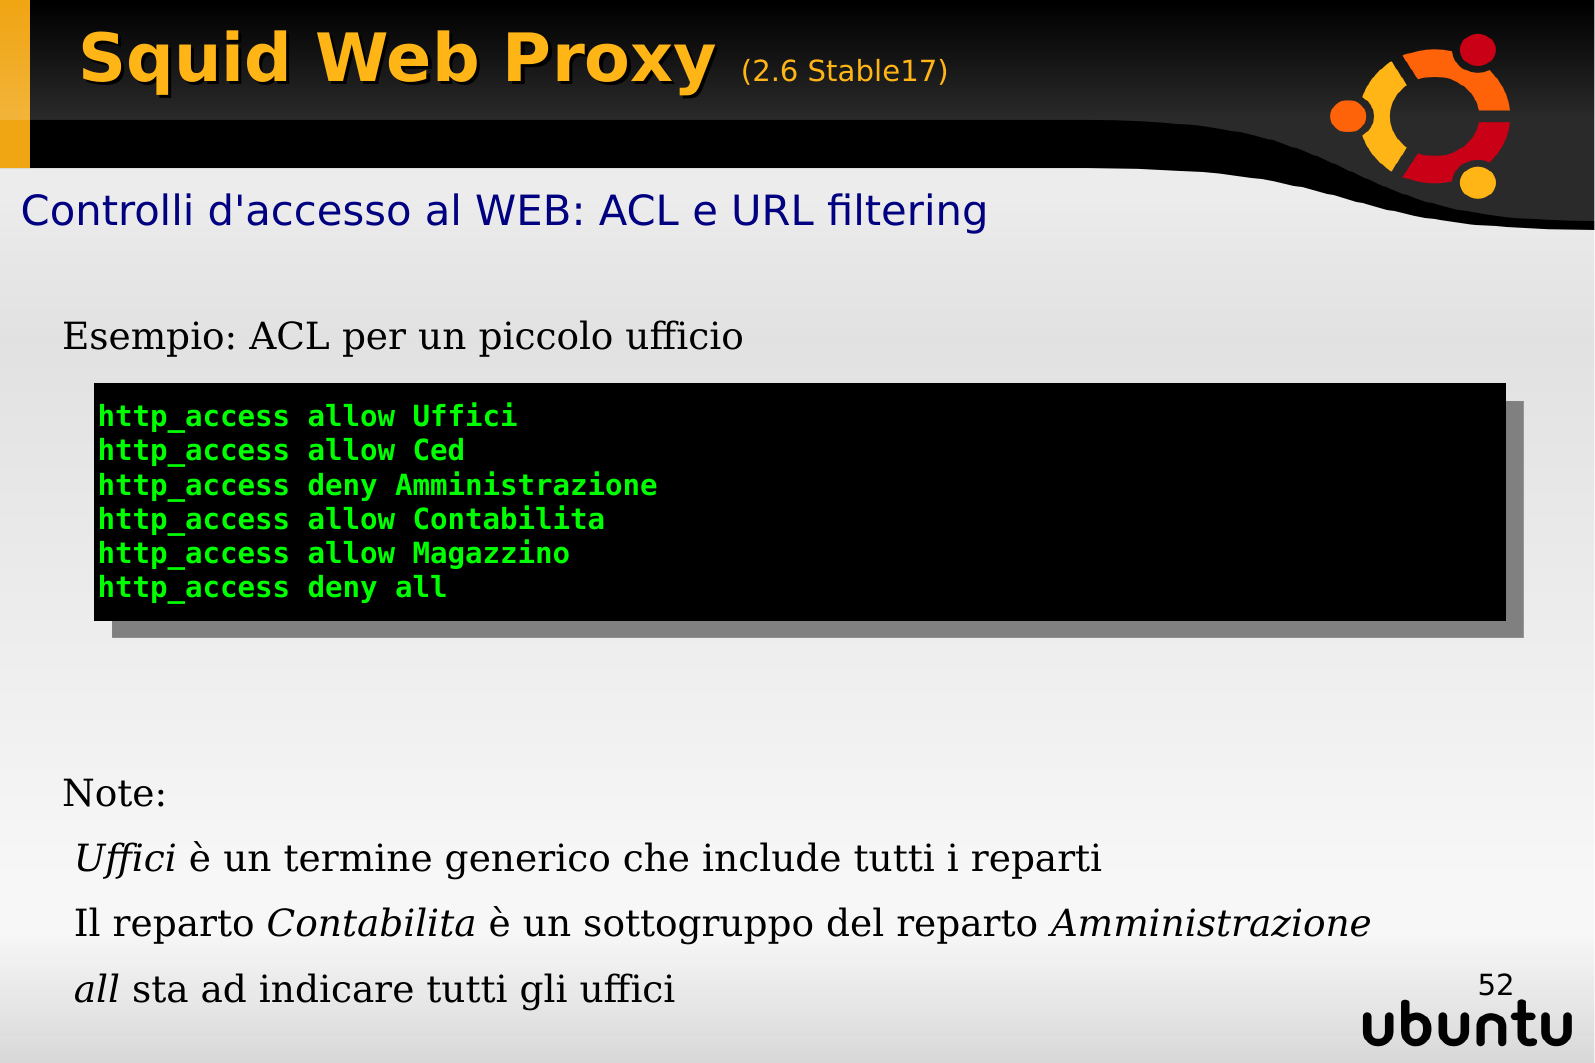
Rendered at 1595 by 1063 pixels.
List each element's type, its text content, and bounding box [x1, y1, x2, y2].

text_box Esempio: ACL per un piccolo ufficio Note: Uffici è un termine generico che include tutti i reparti Il reparto Contabilita è un sottogruppo del reparto Amministrazione all sta ad indicare tutti gli uffici [59, 285, 1536, 1034]
picture [0, 0, 1595, 1063]
text_box Squid Web Proxy (2.6 Stable17) [23, 11, 1004, 105]
text_box Controlli d'accesso al WEB: ACL e URL filtering [17, 178, 1554, 243]
text_box http_access allow Uffici http_access allow Ced http_access deny Amministrazione http_access allow Contabilita http_access allow Magazzino http_access deny all [94, 383, 1506, 621]
